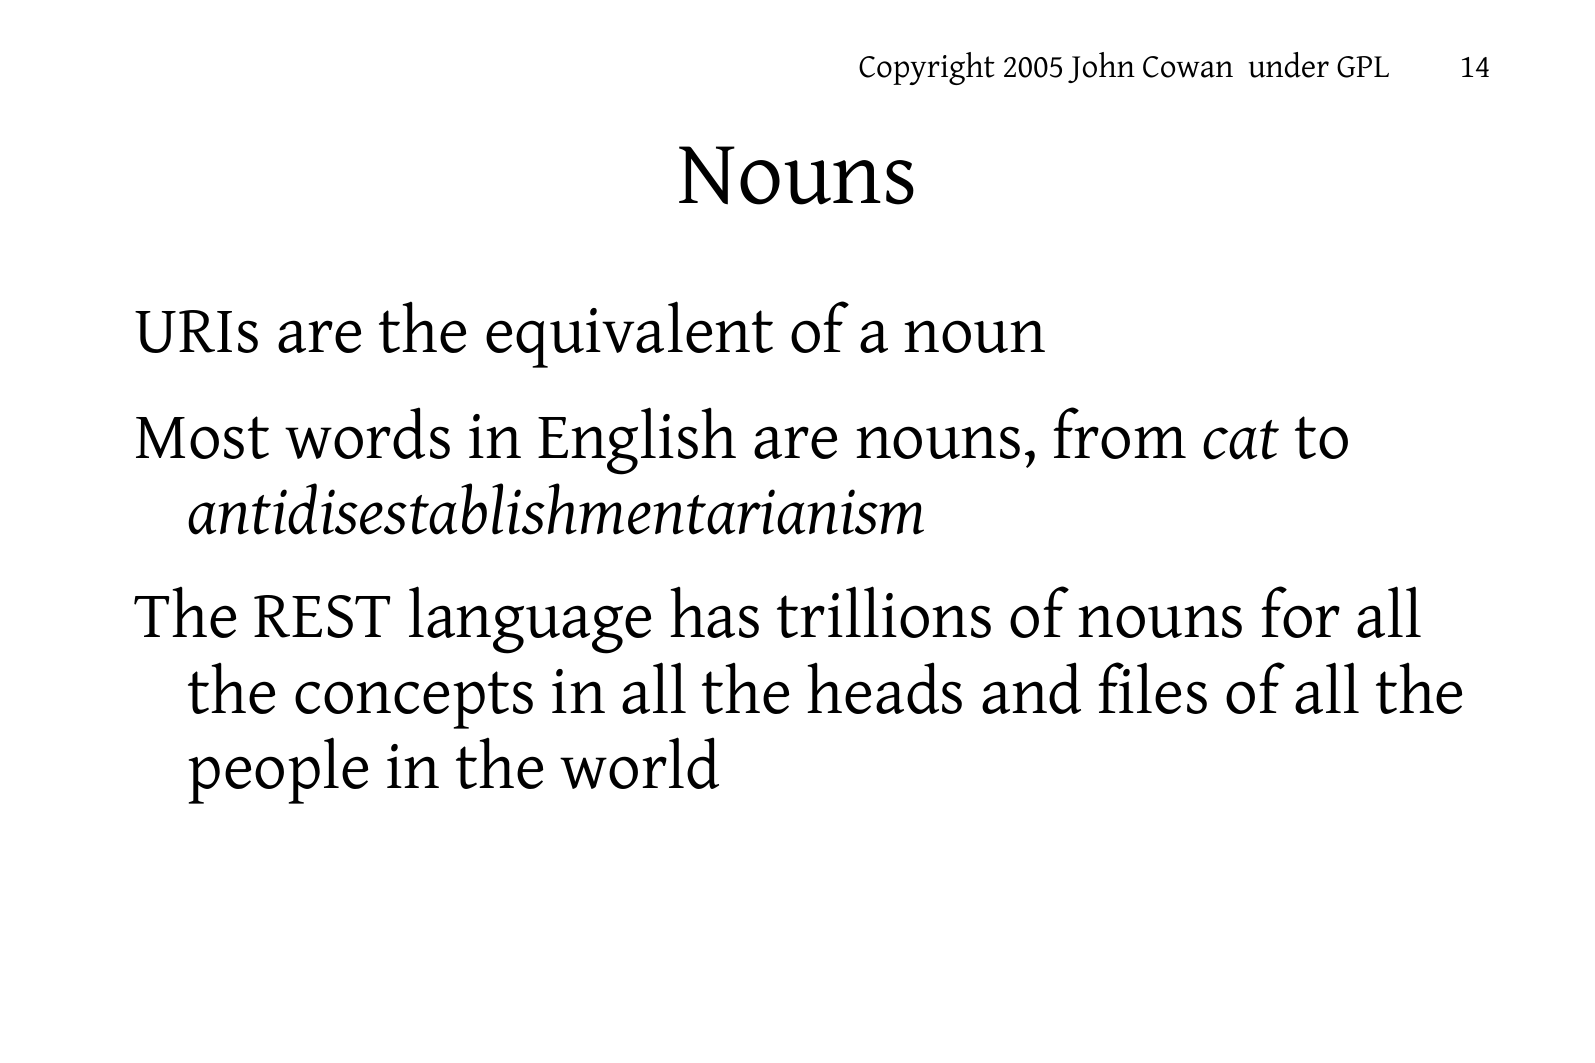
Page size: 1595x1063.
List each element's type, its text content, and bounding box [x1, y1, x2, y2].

title Nouns [117, 88, 1479, 266]
list URIs are the equivalent of a noun Most words in English are nouns, from cat to antidisestablishmentarianism The REST language has trillions of nouns for all the concepts in all the heads and files of all the people in the world [117, 295, 1479, 1063]
